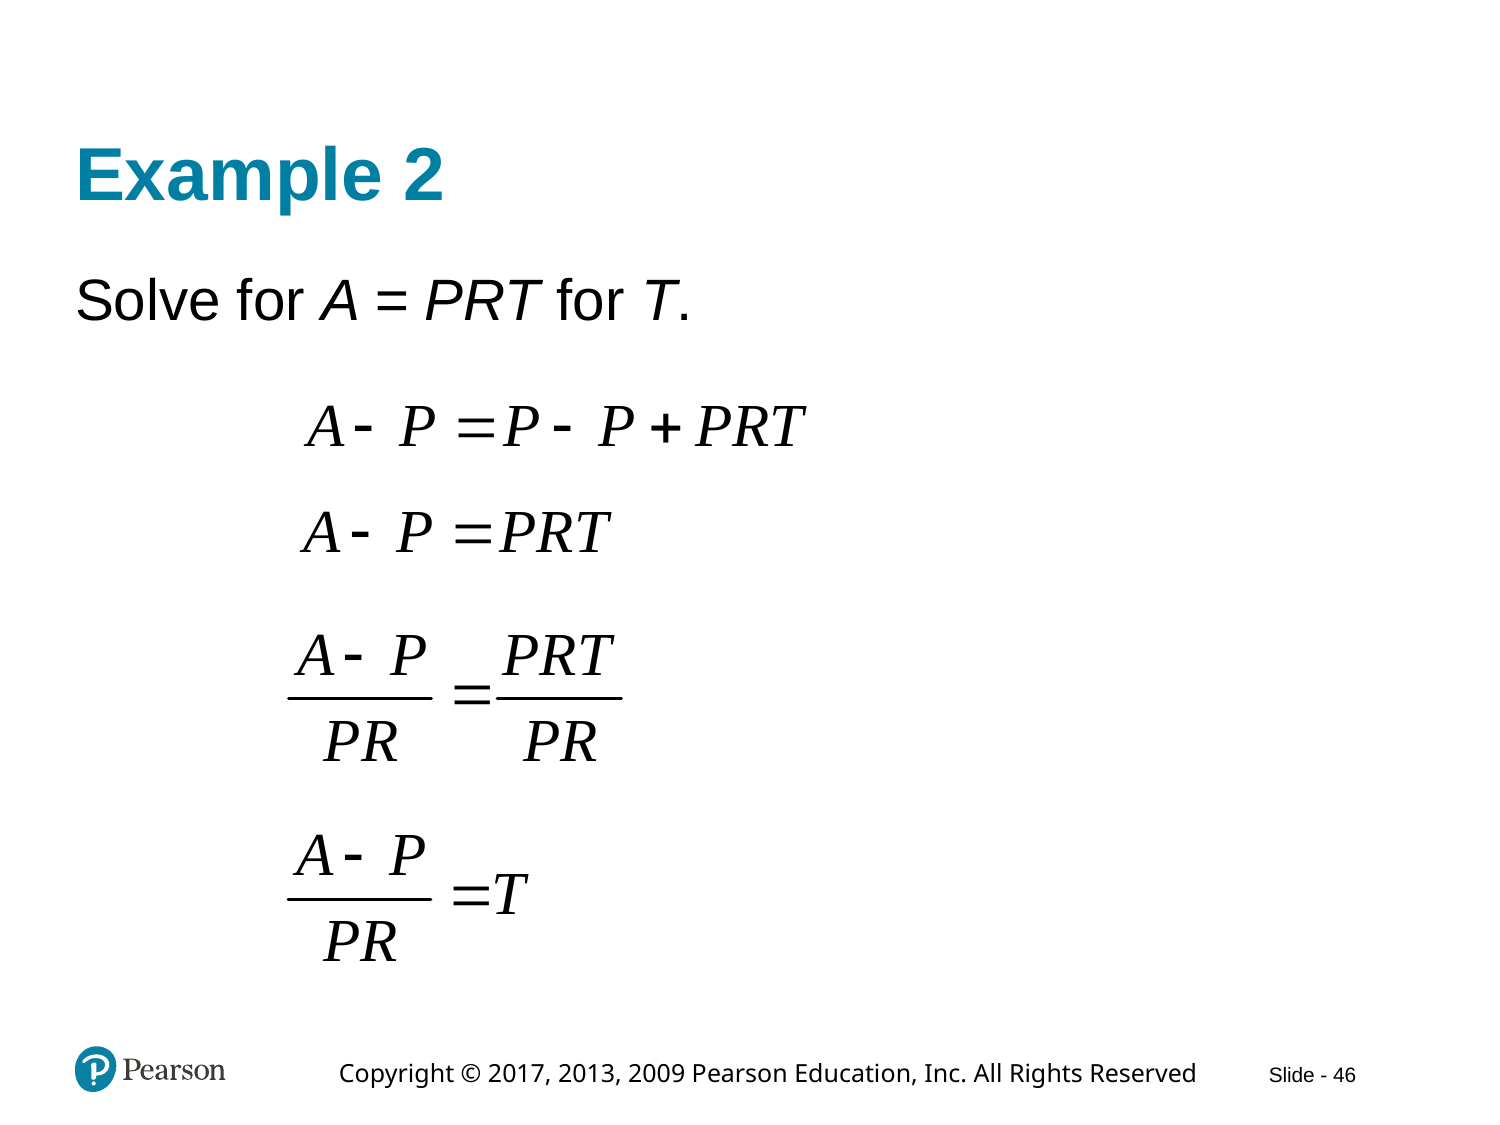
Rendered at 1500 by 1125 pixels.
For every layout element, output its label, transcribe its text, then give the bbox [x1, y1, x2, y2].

title Example 2 [75, 35, 1425, 216]
chart [283, 622, 627, 768]
chart [295, 505, 620, 558]
list Solve for A = PRT for T. [75, 262, 1425, 338]
chart [283, 822, 537, 969]
chart [298, 399, 815, 452]
